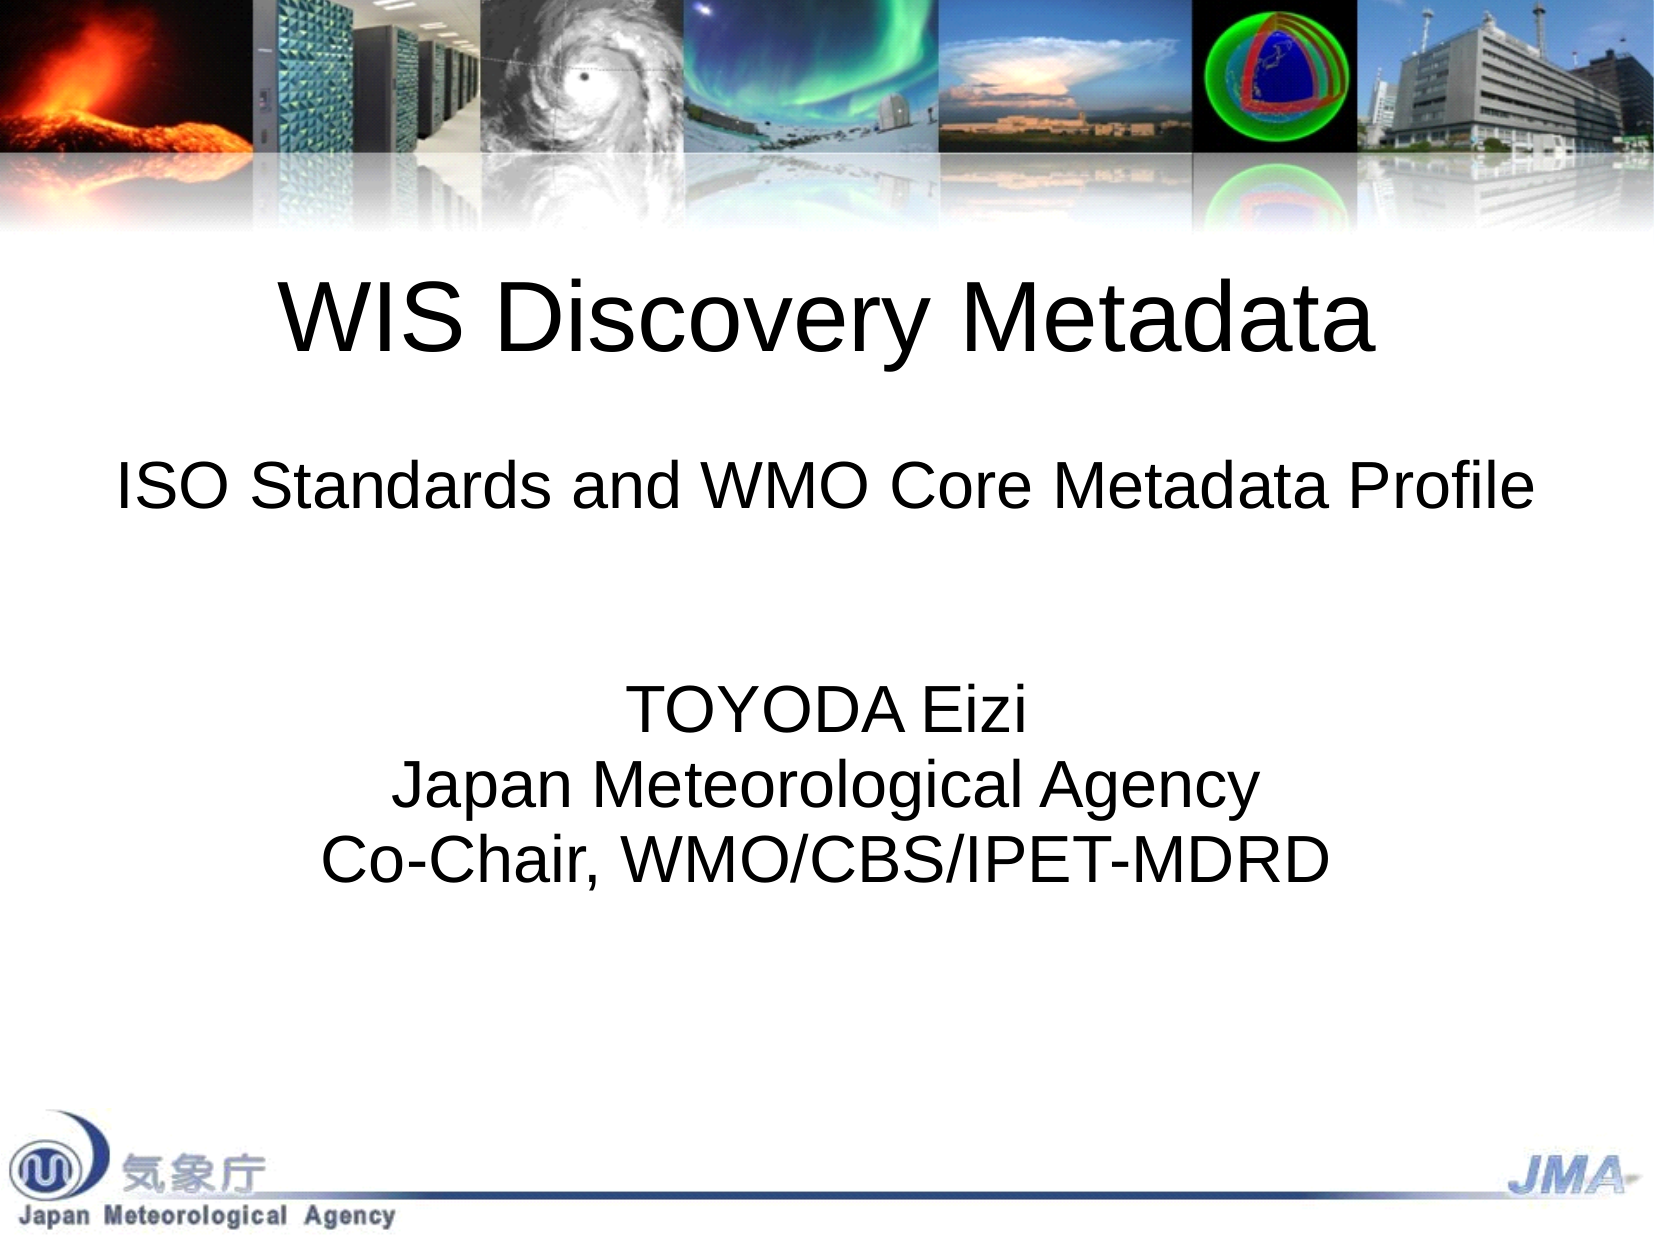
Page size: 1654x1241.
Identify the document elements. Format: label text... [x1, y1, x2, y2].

picture [0, 0, 1654, 310]
subtitle WIS Discovery Metadata ISO Standards and WMO Core Metadata Profile TOYODA Eizi Japan Meteorological Agency Co-Chair, WMO/CBS/IPET-MDRD [82, 49, 1571, 1109]
picture [1, 1108, 1654, 1241]
